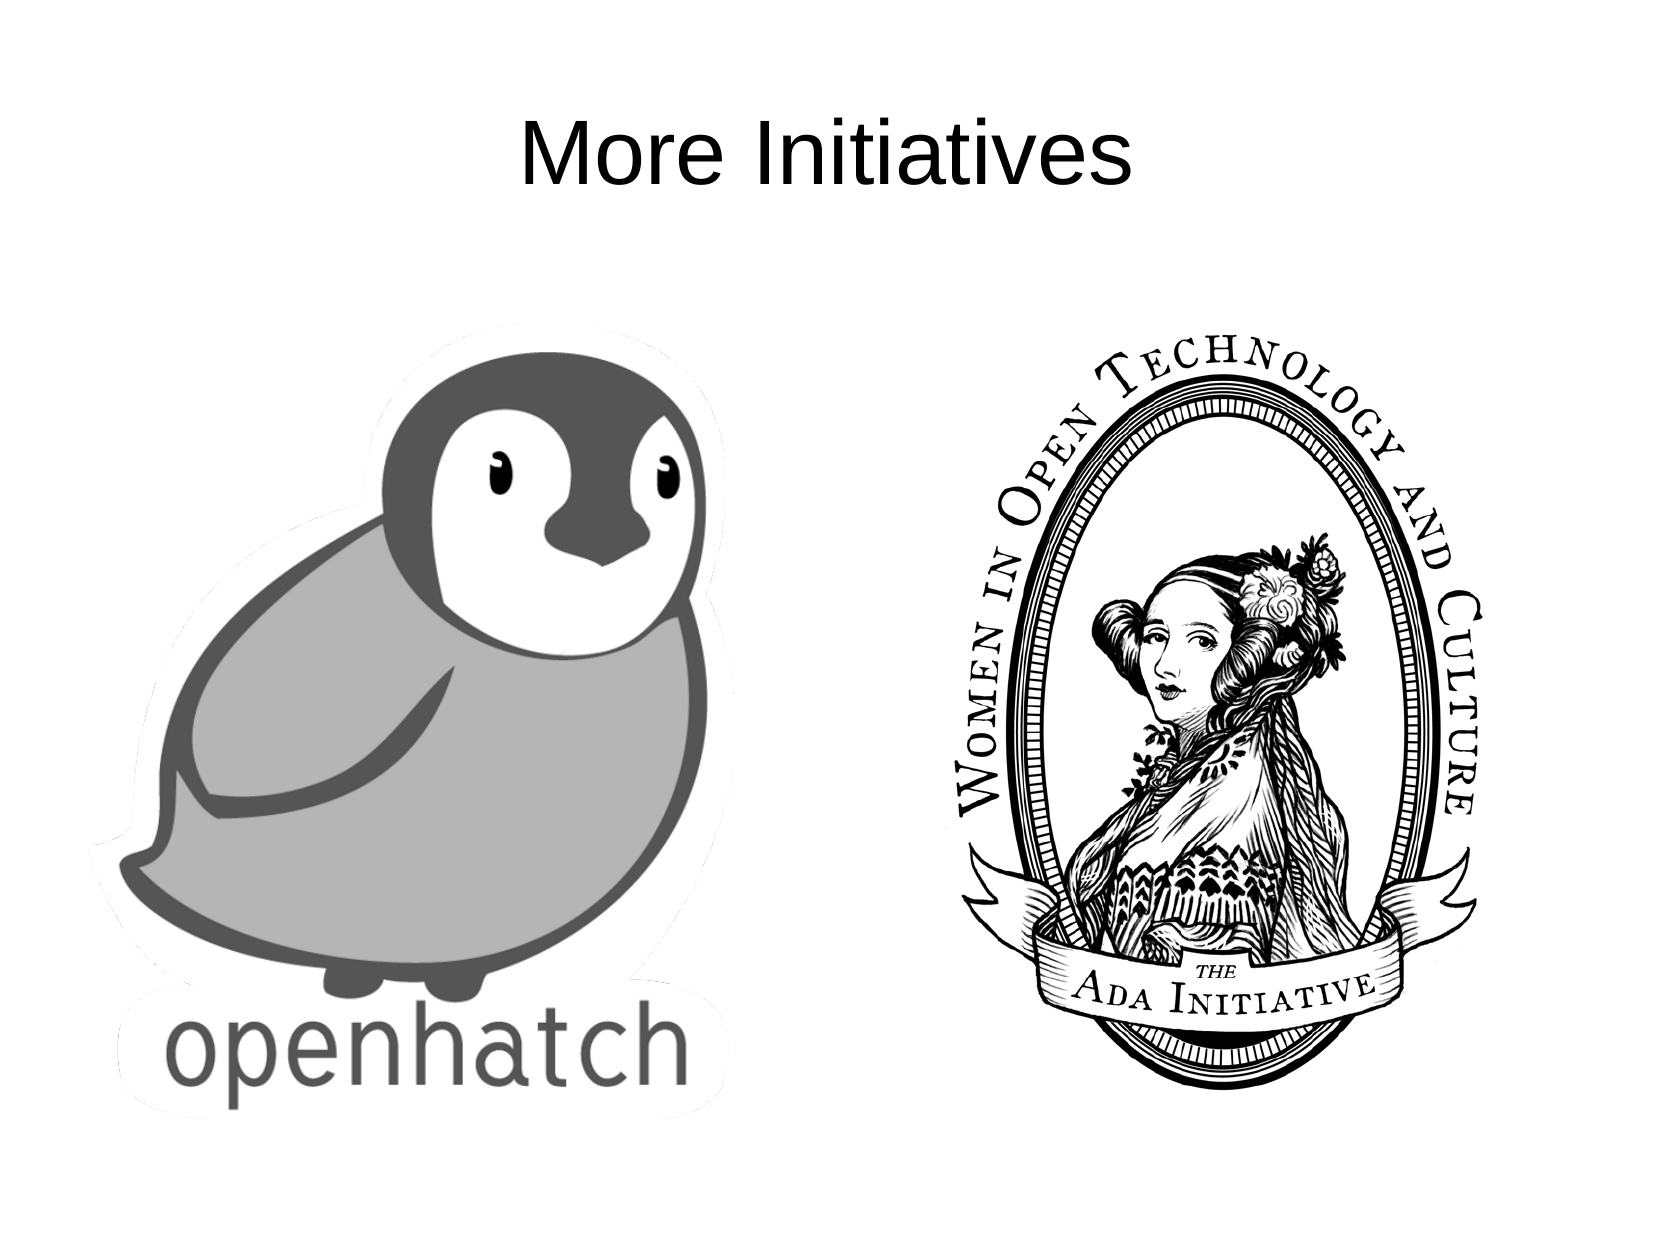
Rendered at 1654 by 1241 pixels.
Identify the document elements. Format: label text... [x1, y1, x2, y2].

picture [787, 299, 1654, 1167]
title More Initiatives [82, 49, 1571, 257]
picture [87, 323, 735, 1123]
